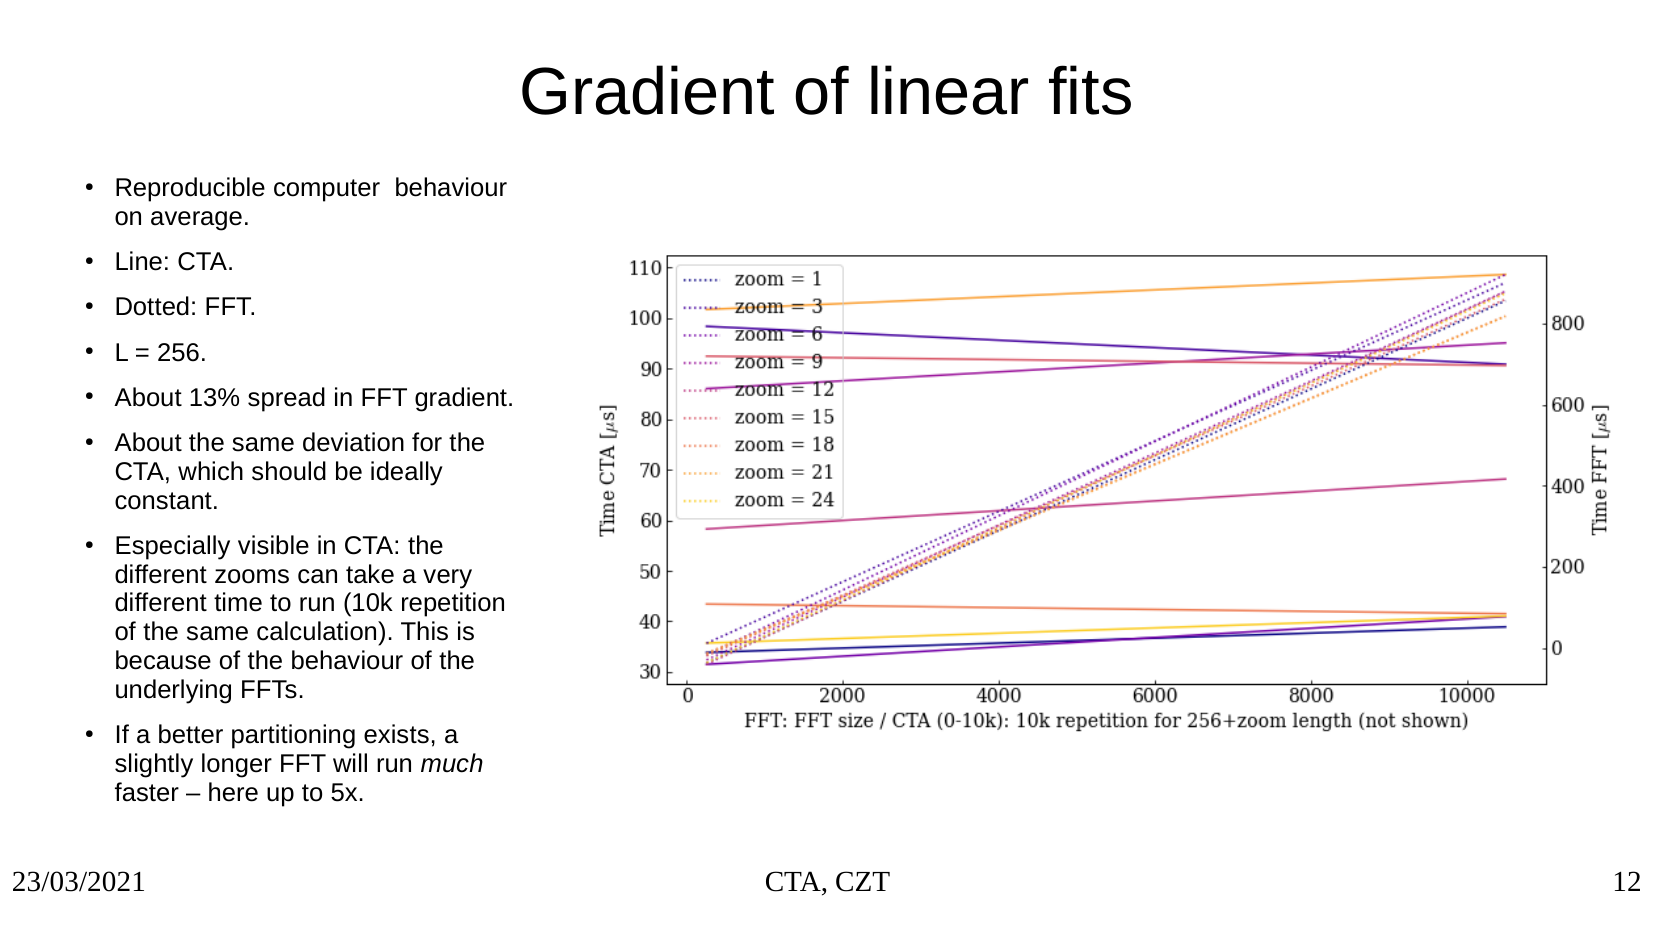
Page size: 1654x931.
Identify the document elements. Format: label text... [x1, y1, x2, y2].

picture [525, 187, 1654, 755]
title Gradient of linear fits [82, 13, 1571, 169]
list Reproducible computer behaviour on average. Line: CTA. Dotted: FFT. L = 256. About 13% spread in FFT gradient. About the same deviation for the CTA, which should be ideally constant. Especially visible in CTA: the different zooms can take a very different time to run (10k repetition of the same calculation). This is because of the behaviour of the underlying FFTs. If a better partitioning exists, a slightly longer FFT will run much faster – here up to 5x. [75, 173, 526, 826]
